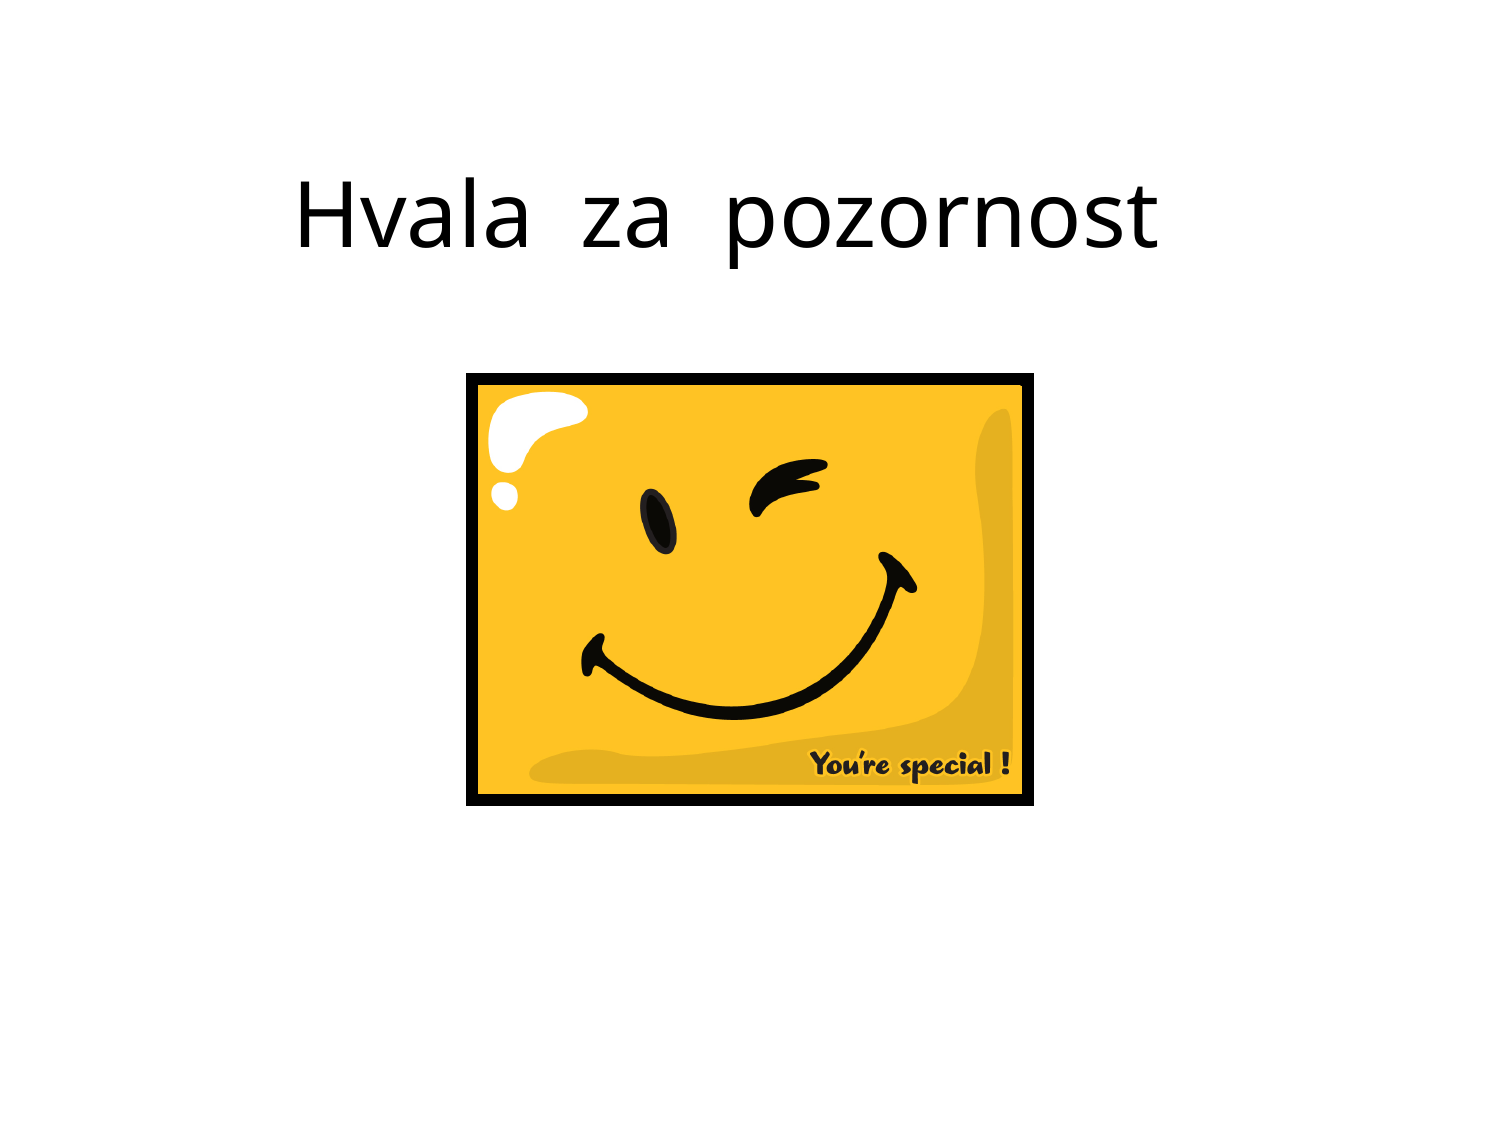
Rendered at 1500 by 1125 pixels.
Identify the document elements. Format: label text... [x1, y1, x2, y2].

picture [478, 385, 1022, 794]
text_box Hvala za pozornost [194, 148, 1258, 274]
